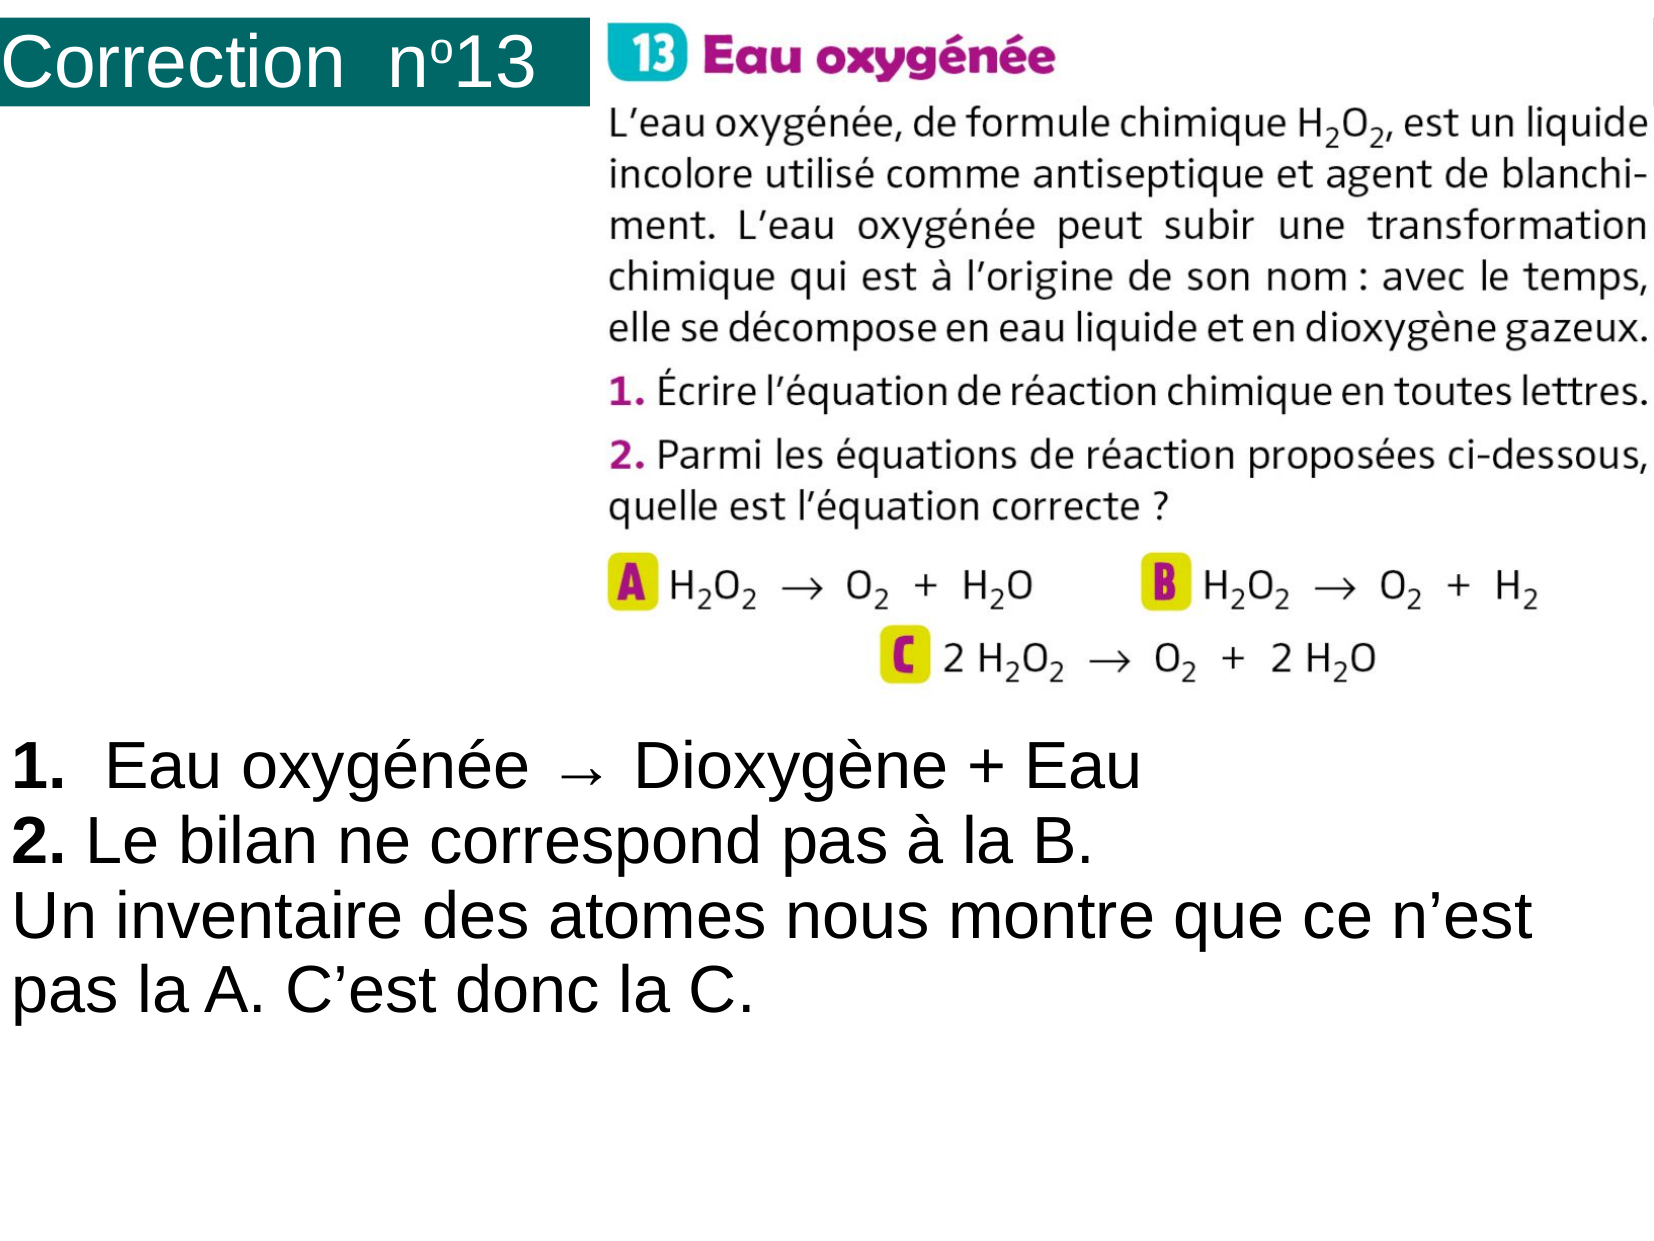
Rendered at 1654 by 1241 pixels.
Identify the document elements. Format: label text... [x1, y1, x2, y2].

picture [590, 17, 1654, 709]
title Correction no13 [0, 17, 590, 107]
subtitle 1. Eau oxygénée → Dioxygène + Eau 2. Le bilan ne correspond pas à la B. Un inventaire des atomes nous montre que ce n’est pas la A. C’est donc la C. [11, 129, 1642, 1229]
